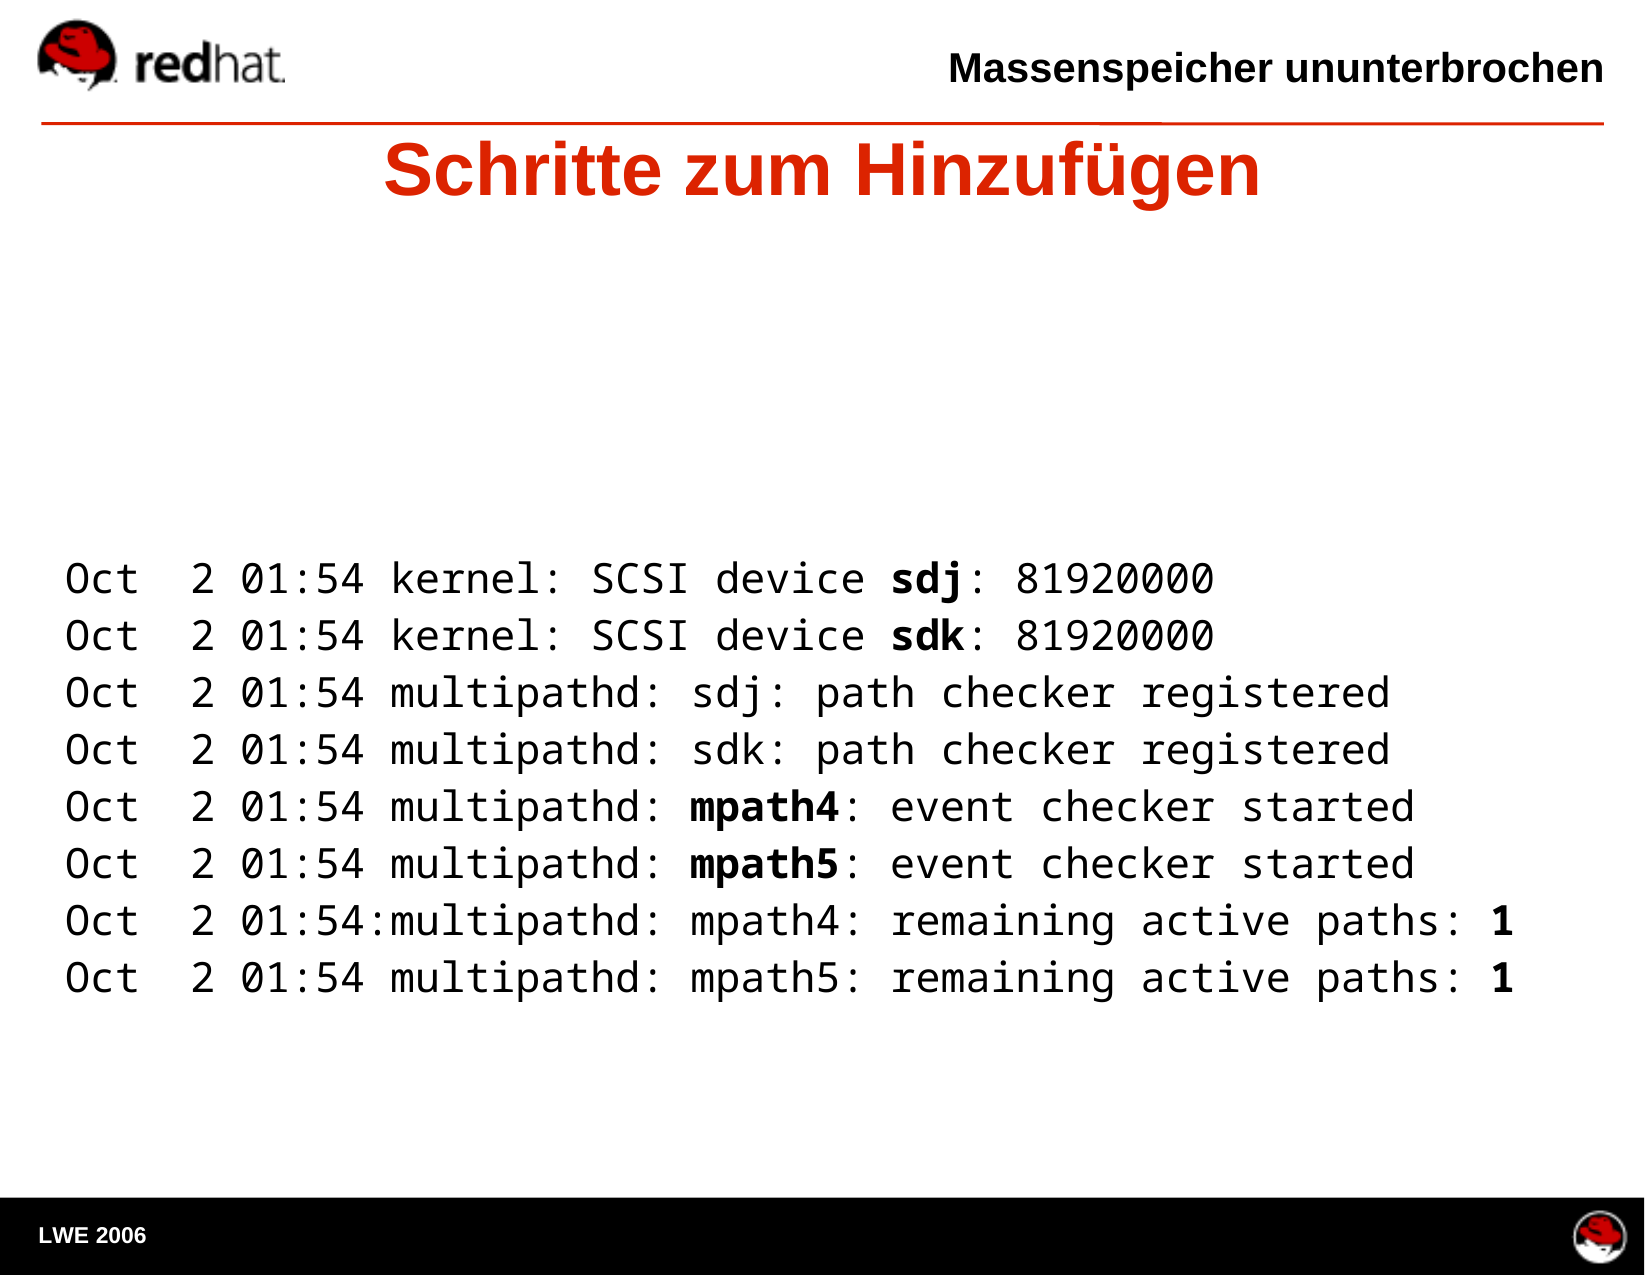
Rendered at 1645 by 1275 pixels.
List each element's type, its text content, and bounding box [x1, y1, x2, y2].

picture [1568, 1207, 1632, 1270]
text_box Massenspeicher ununterbrochen [959, 44, 1605, 97]
text_box LWE 2006 [38, 1222, 382, 1252]
text_box Schritte zum Hinzufügen [383, 127, 884, 222]
text_box [0, 1197, 1645, 1275]
text_box Oct 2 01:54 kernel: SCSI device sdj: 81920000 Oct 2 01:54 kernel: SCSI device sdk: 81920000 Oct 2 01:54 multipathd: sdj: path checker registered Oct 2 01:54 multipathd: sdk: path checker registered Oct 2 01:54 multipathd: mpath4: event checker started Oct 2 01:54 multipathd: mpath5: event checker started Oct 2 01:54:multipathd: mpath4: remaining active paths: 1 Oct 2 01:54 multipathd: mpath5: remaining active paths: 1 [0, 434, 1633, 912]
picture [36, 17, 285, 102]
